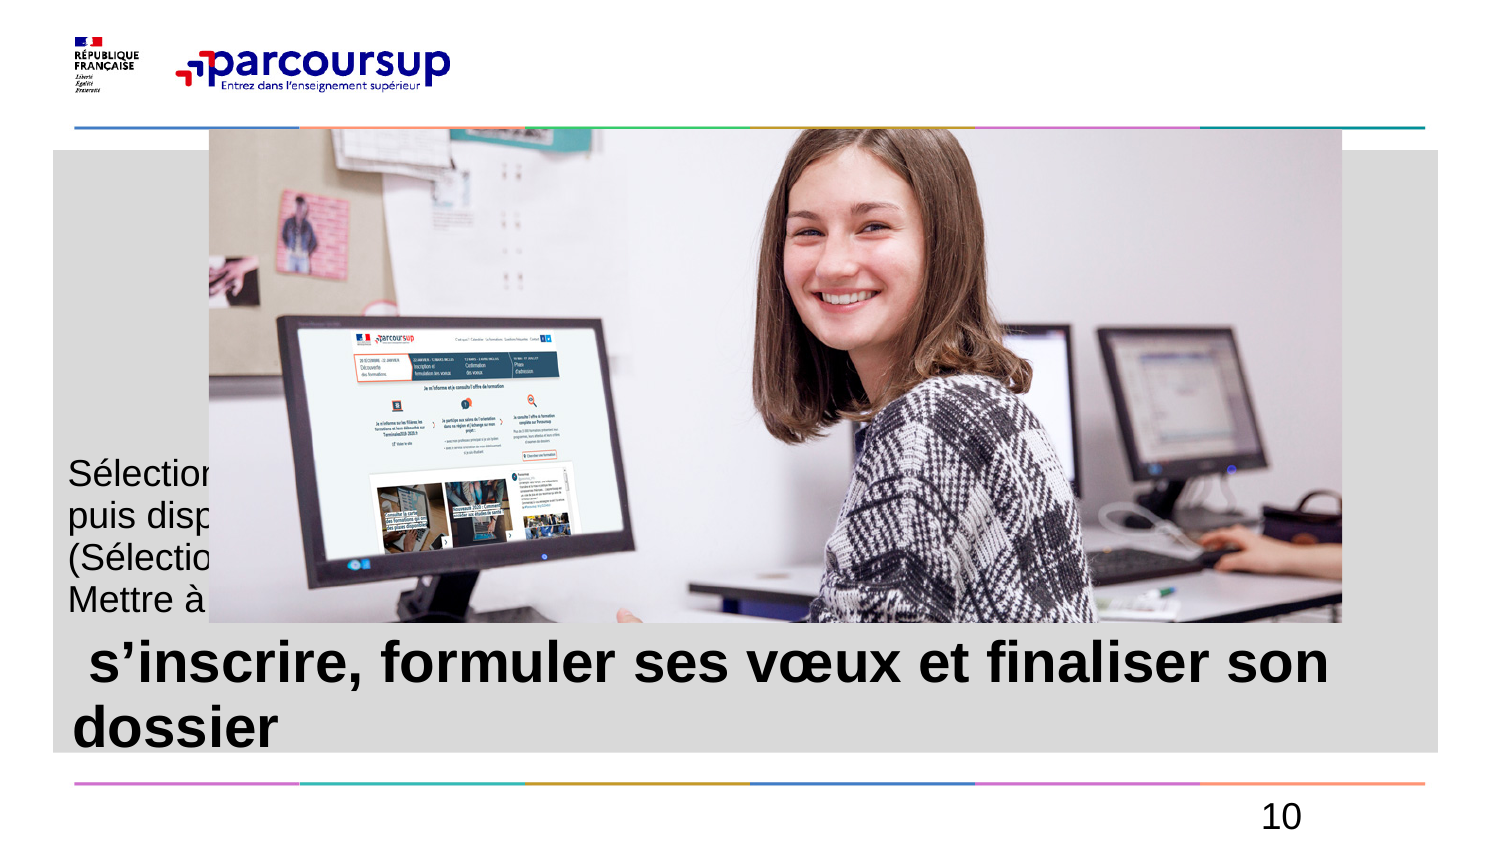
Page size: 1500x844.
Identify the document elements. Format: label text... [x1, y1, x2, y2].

picture [208, 129, 1343, 623]
text_box s’inscrire, formuler ses vœux et finaliser son dossier [57, 622, 1495, 768]
text_box [1246, 784, 1438, 844]
